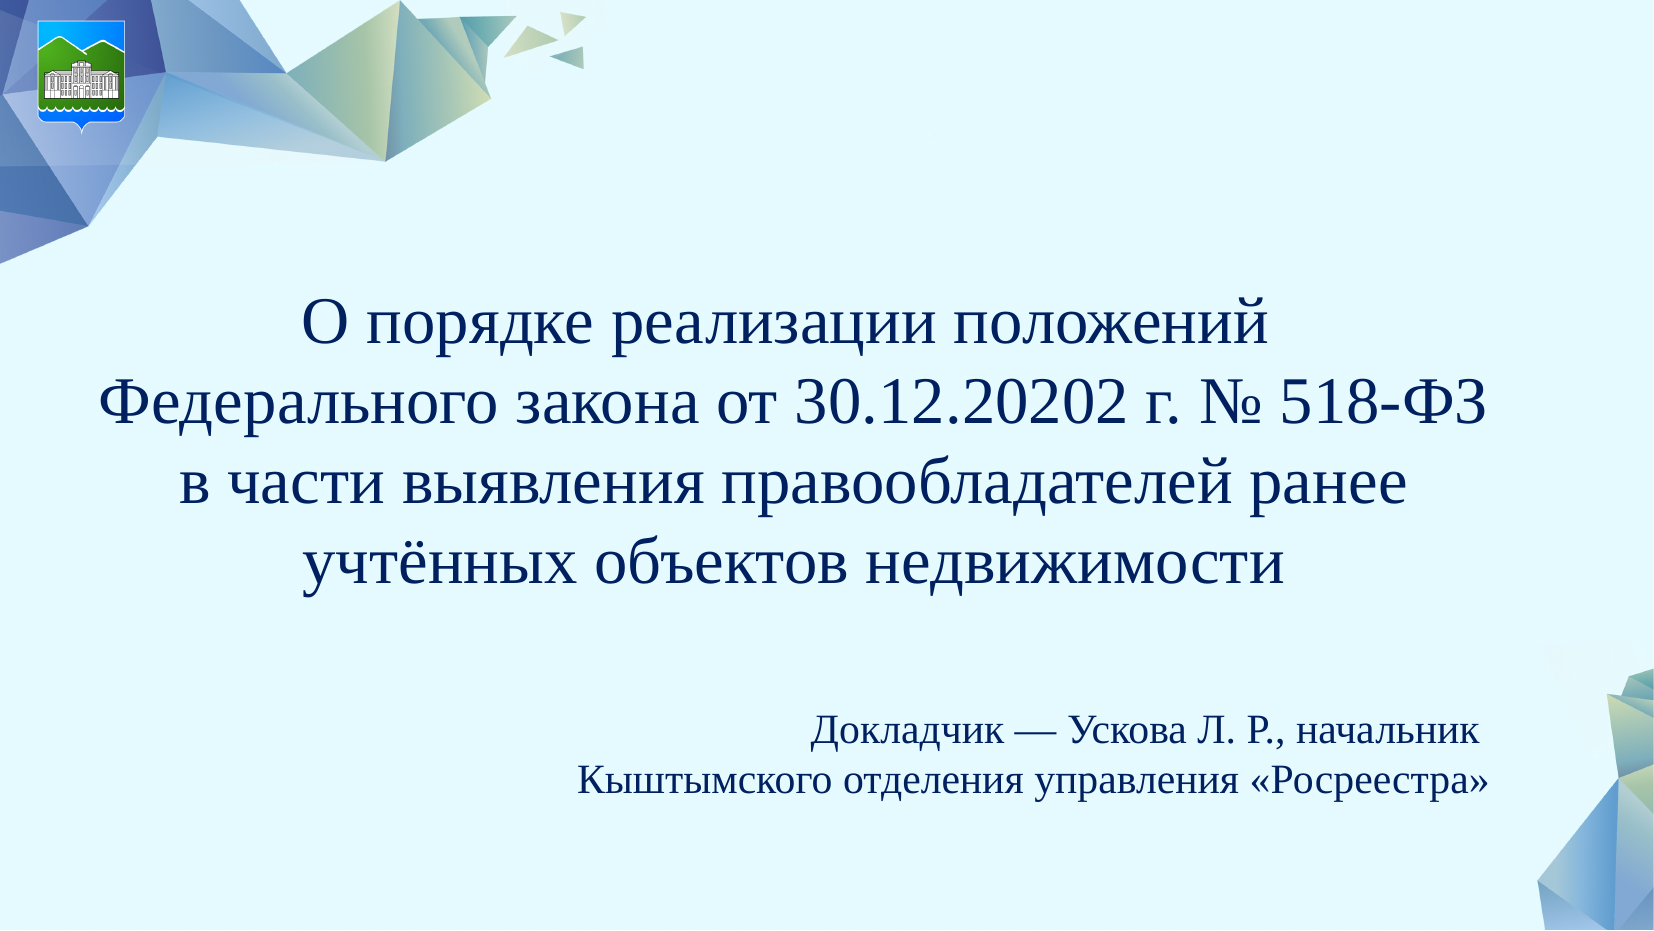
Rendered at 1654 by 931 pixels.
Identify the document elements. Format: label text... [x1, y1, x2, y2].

picture [0, 0, 1654, 931]
subtitle О порядке реализации положений Федерального закона от 30.12.20202 г. № 518-ФЗ в части выявления правообладателей ранее учтённых объектов недвижимости Докладчик — Ускова Л. Р., начальник Кыштымского отделения управления «Росреестра» [98, 174, 1514, 906]
